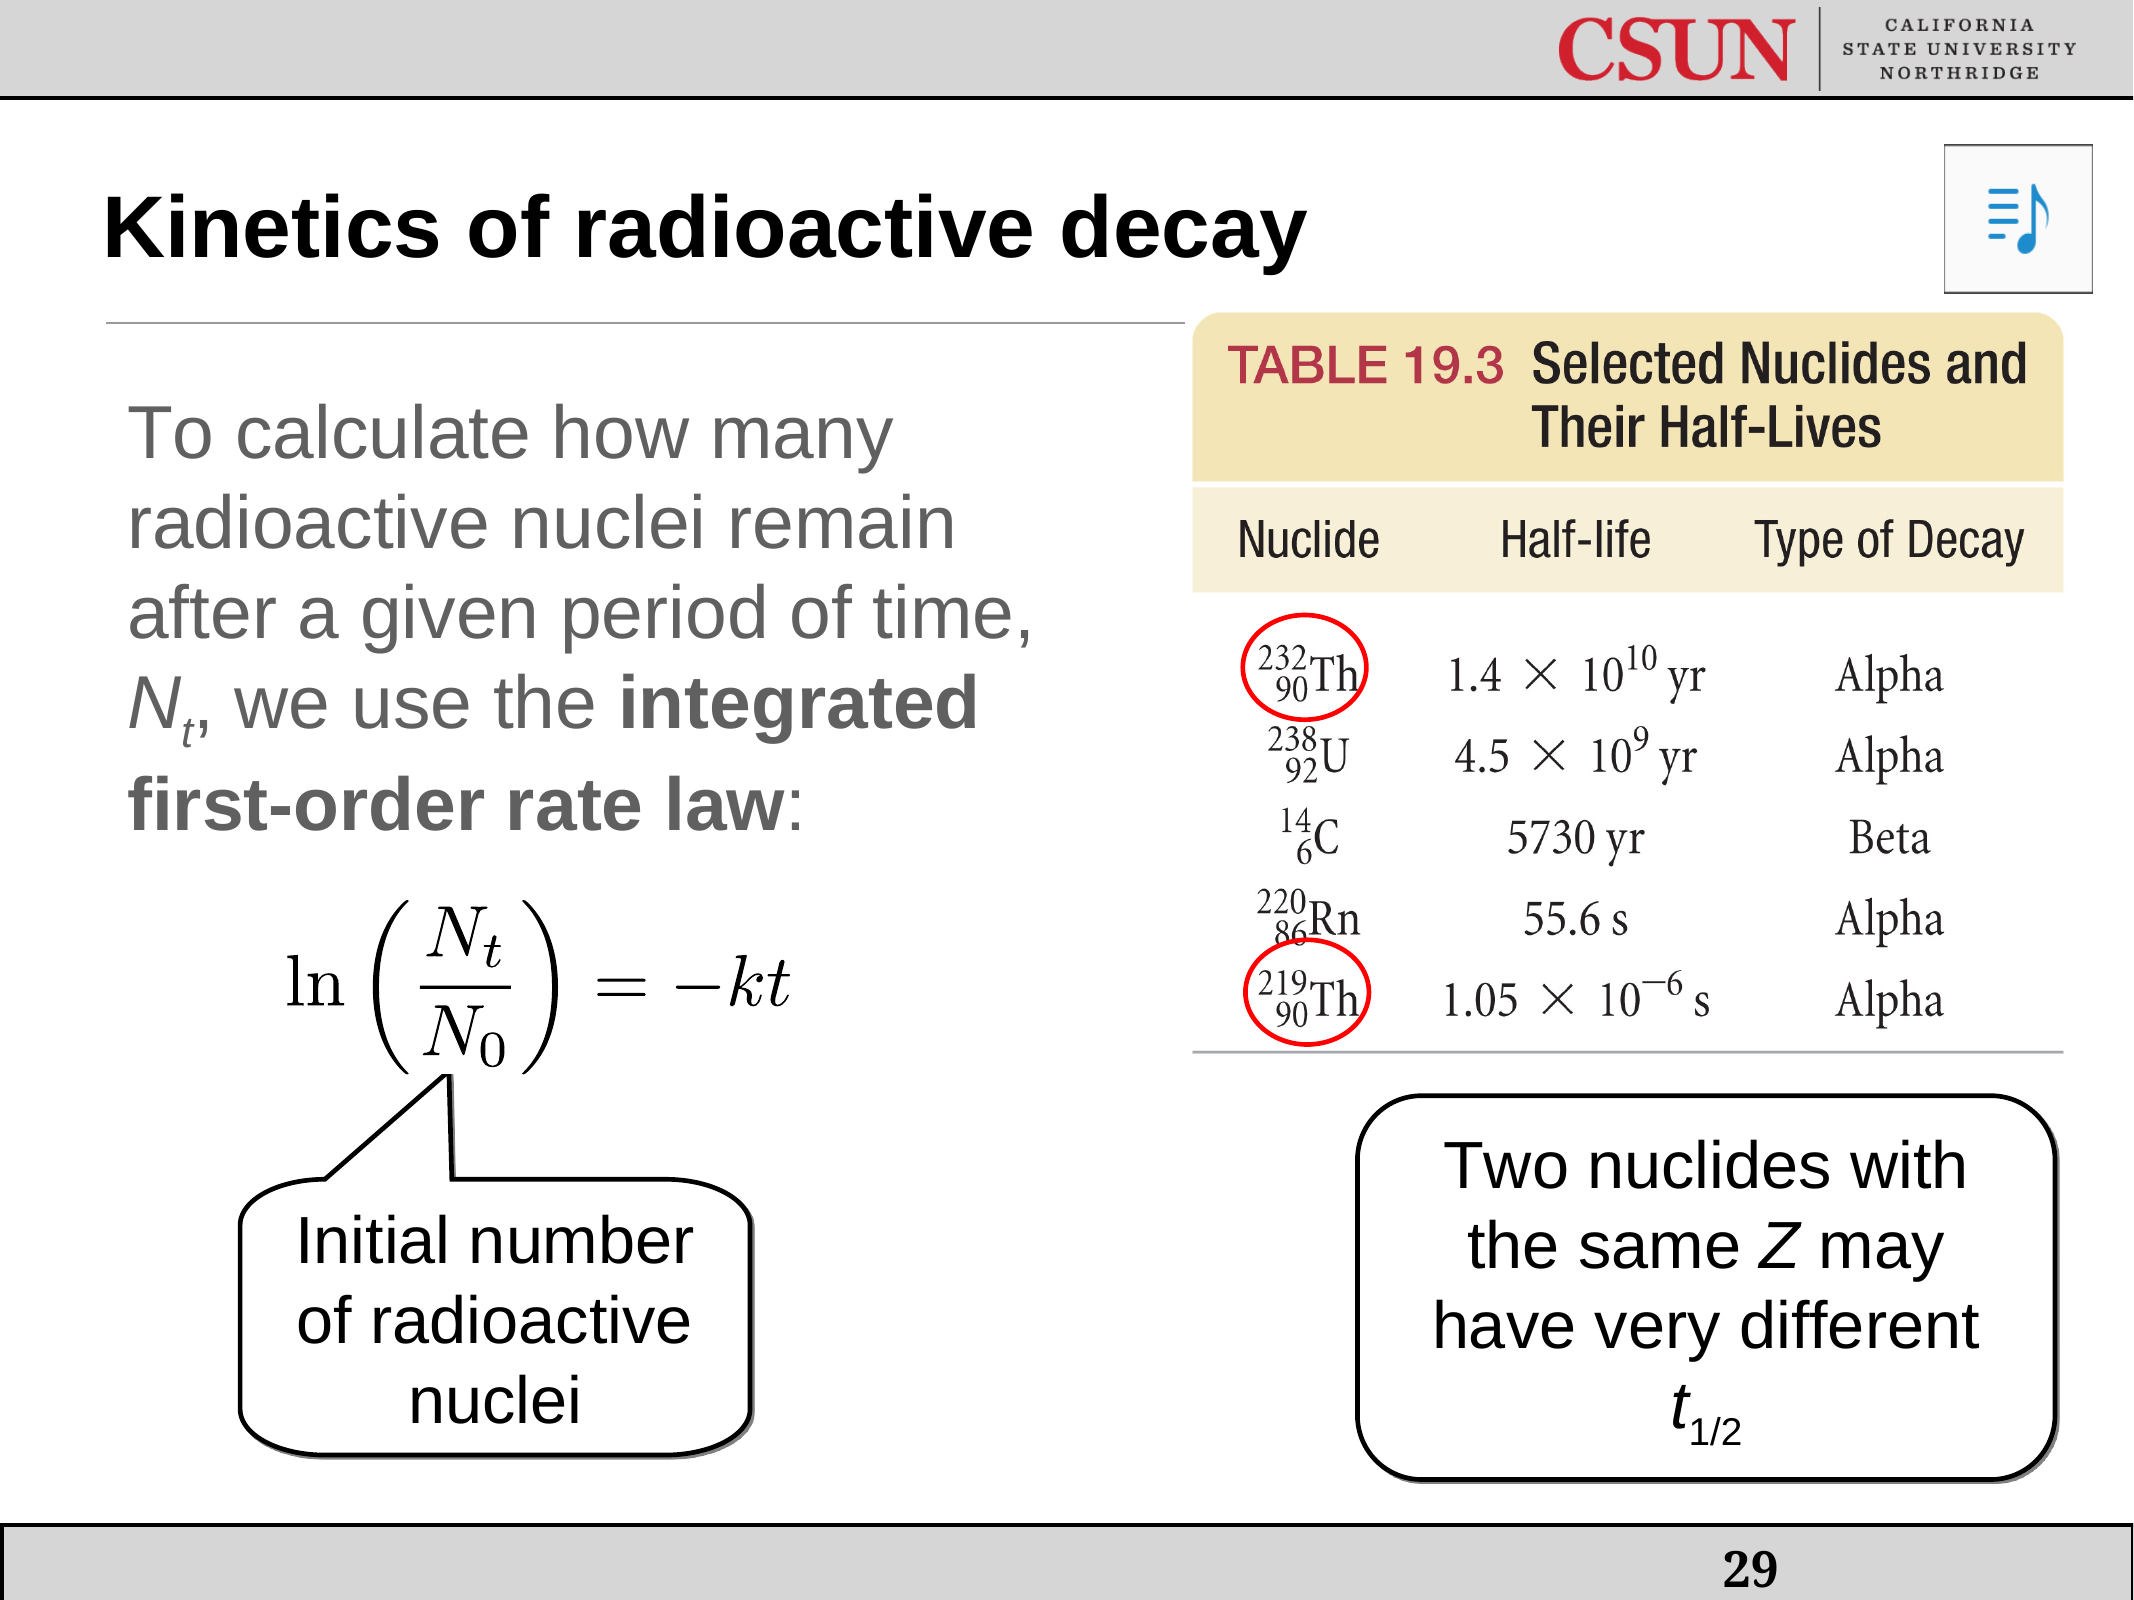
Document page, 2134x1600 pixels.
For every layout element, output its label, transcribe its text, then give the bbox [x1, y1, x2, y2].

text_box [1942, 143, 2095, 295]
text_box Two nuclides with the same Z may have very different t1/2 [1357, 1095, 2056, 1480]
title Kinetics of radioactive decay [93, 104, 2040, 284]
picture [1185, 305, 2071, 1054]
picture [1559, 7, 2076, 91]
text_box Initial number of radioactive nuclei [240, 1074, 751, 1456]
list To calculate how many radioactive nuclei remain after a given period of time, Nt, we use the integrated first-order rate law: [75, 375, 1096, 856]
text_box [285, 900, 793, 1075]
